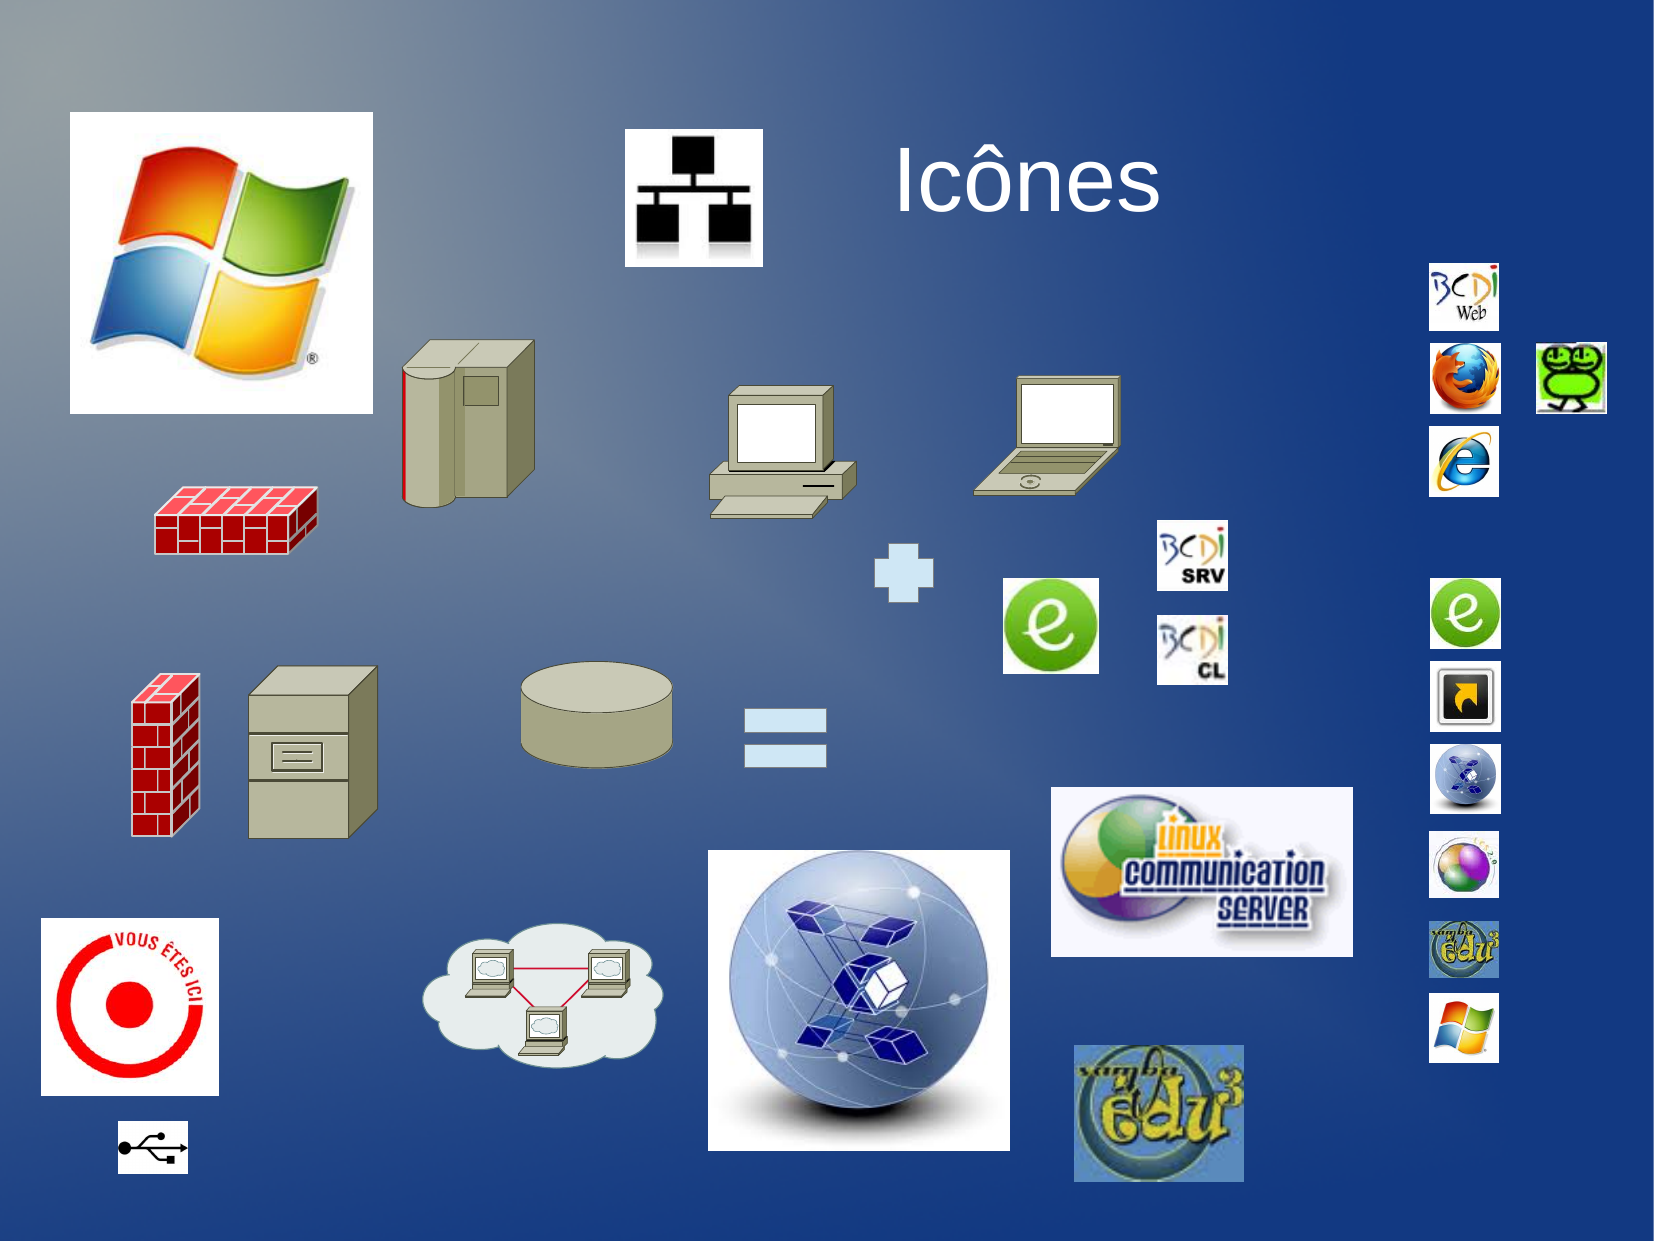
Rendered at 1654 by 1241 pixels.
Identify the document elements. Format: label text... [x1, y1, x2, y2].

text_box [744, 708, 827, 733]
title Icônes [283, 76, 1654, 284]
text_box [874, 543, 934, 603]
picture [625, 129, 763, 267]
picture [0, 0, 1654, 1241]
text_box [744, 744, 827, 768]
